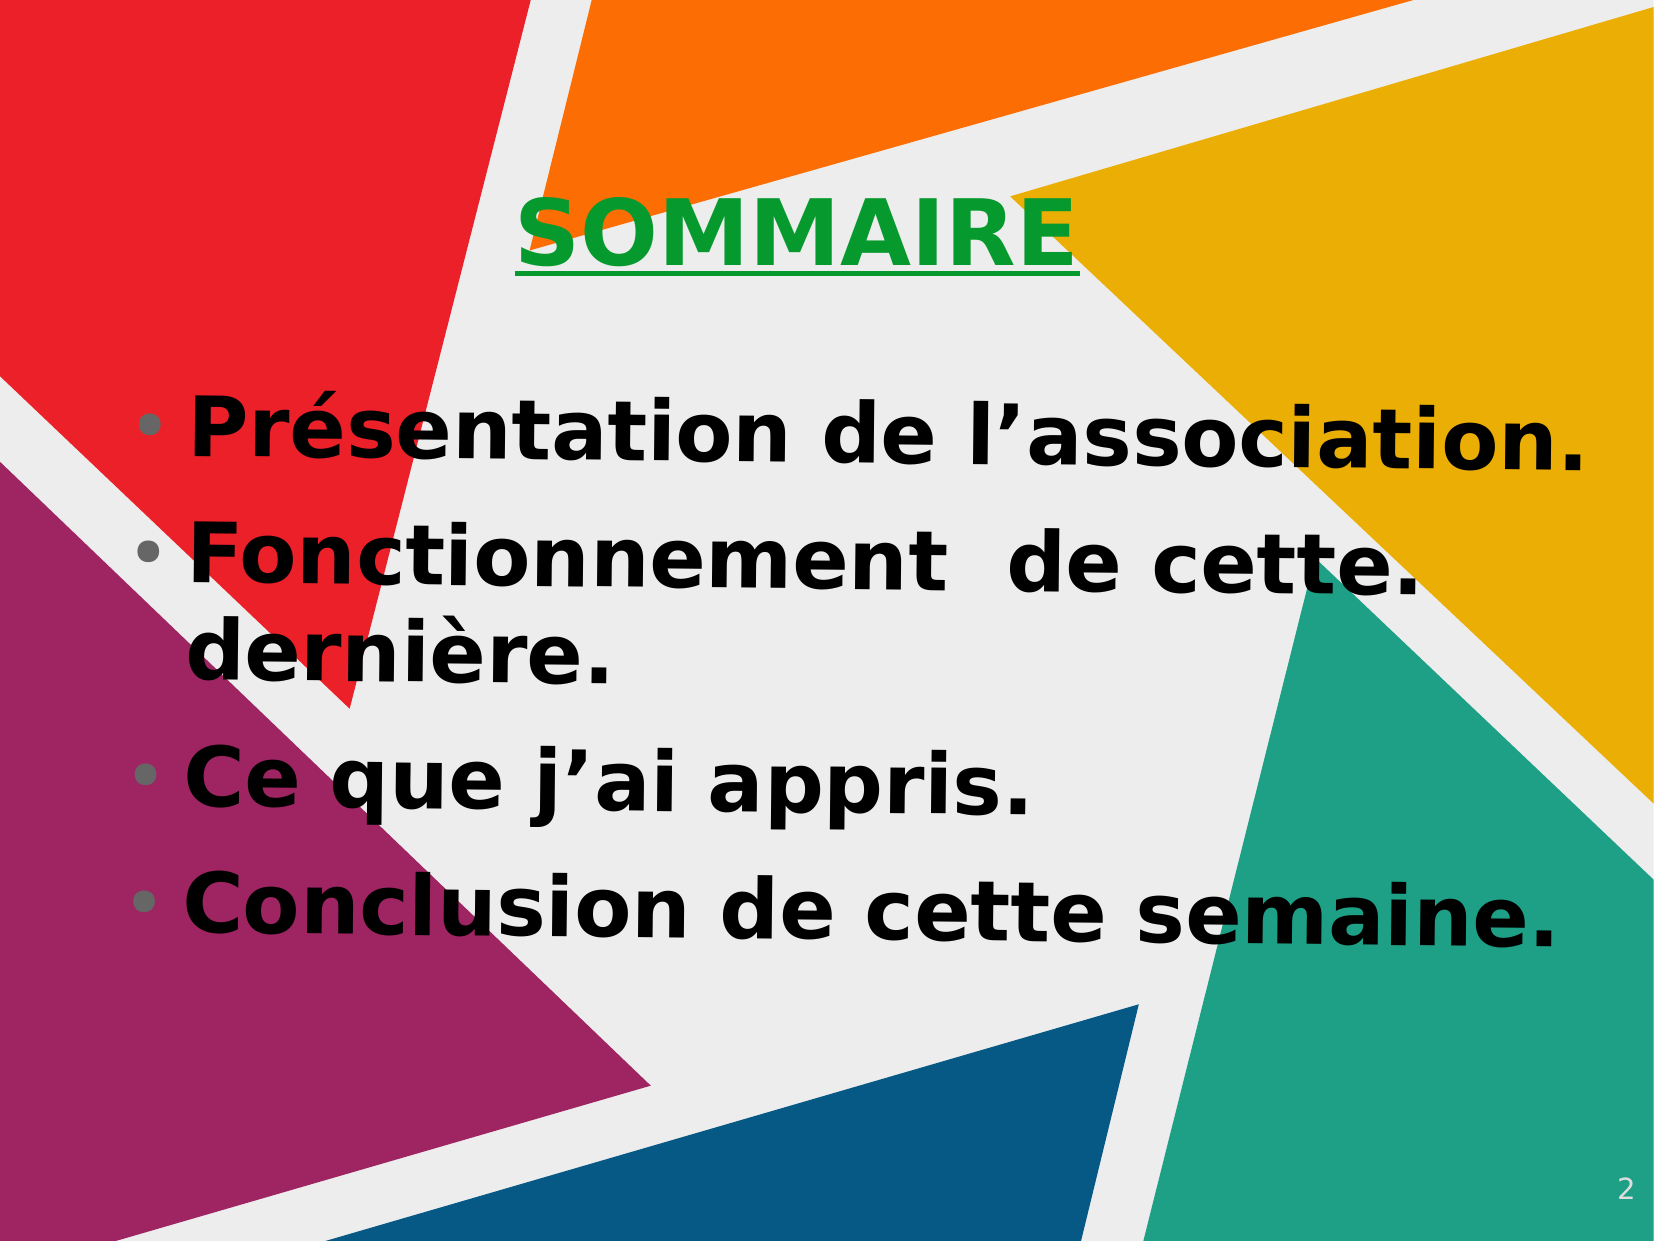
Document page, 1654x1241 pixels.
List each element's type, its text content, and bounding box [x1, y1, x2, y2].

title SOMMAIRE [82, 129, 1512, 337]
list Présentation de l’association. Fonctionnement de cette. dernière. Ce que j’ai appris. Conclusion de cette semaine. [108, 377, 1595, 1165]
